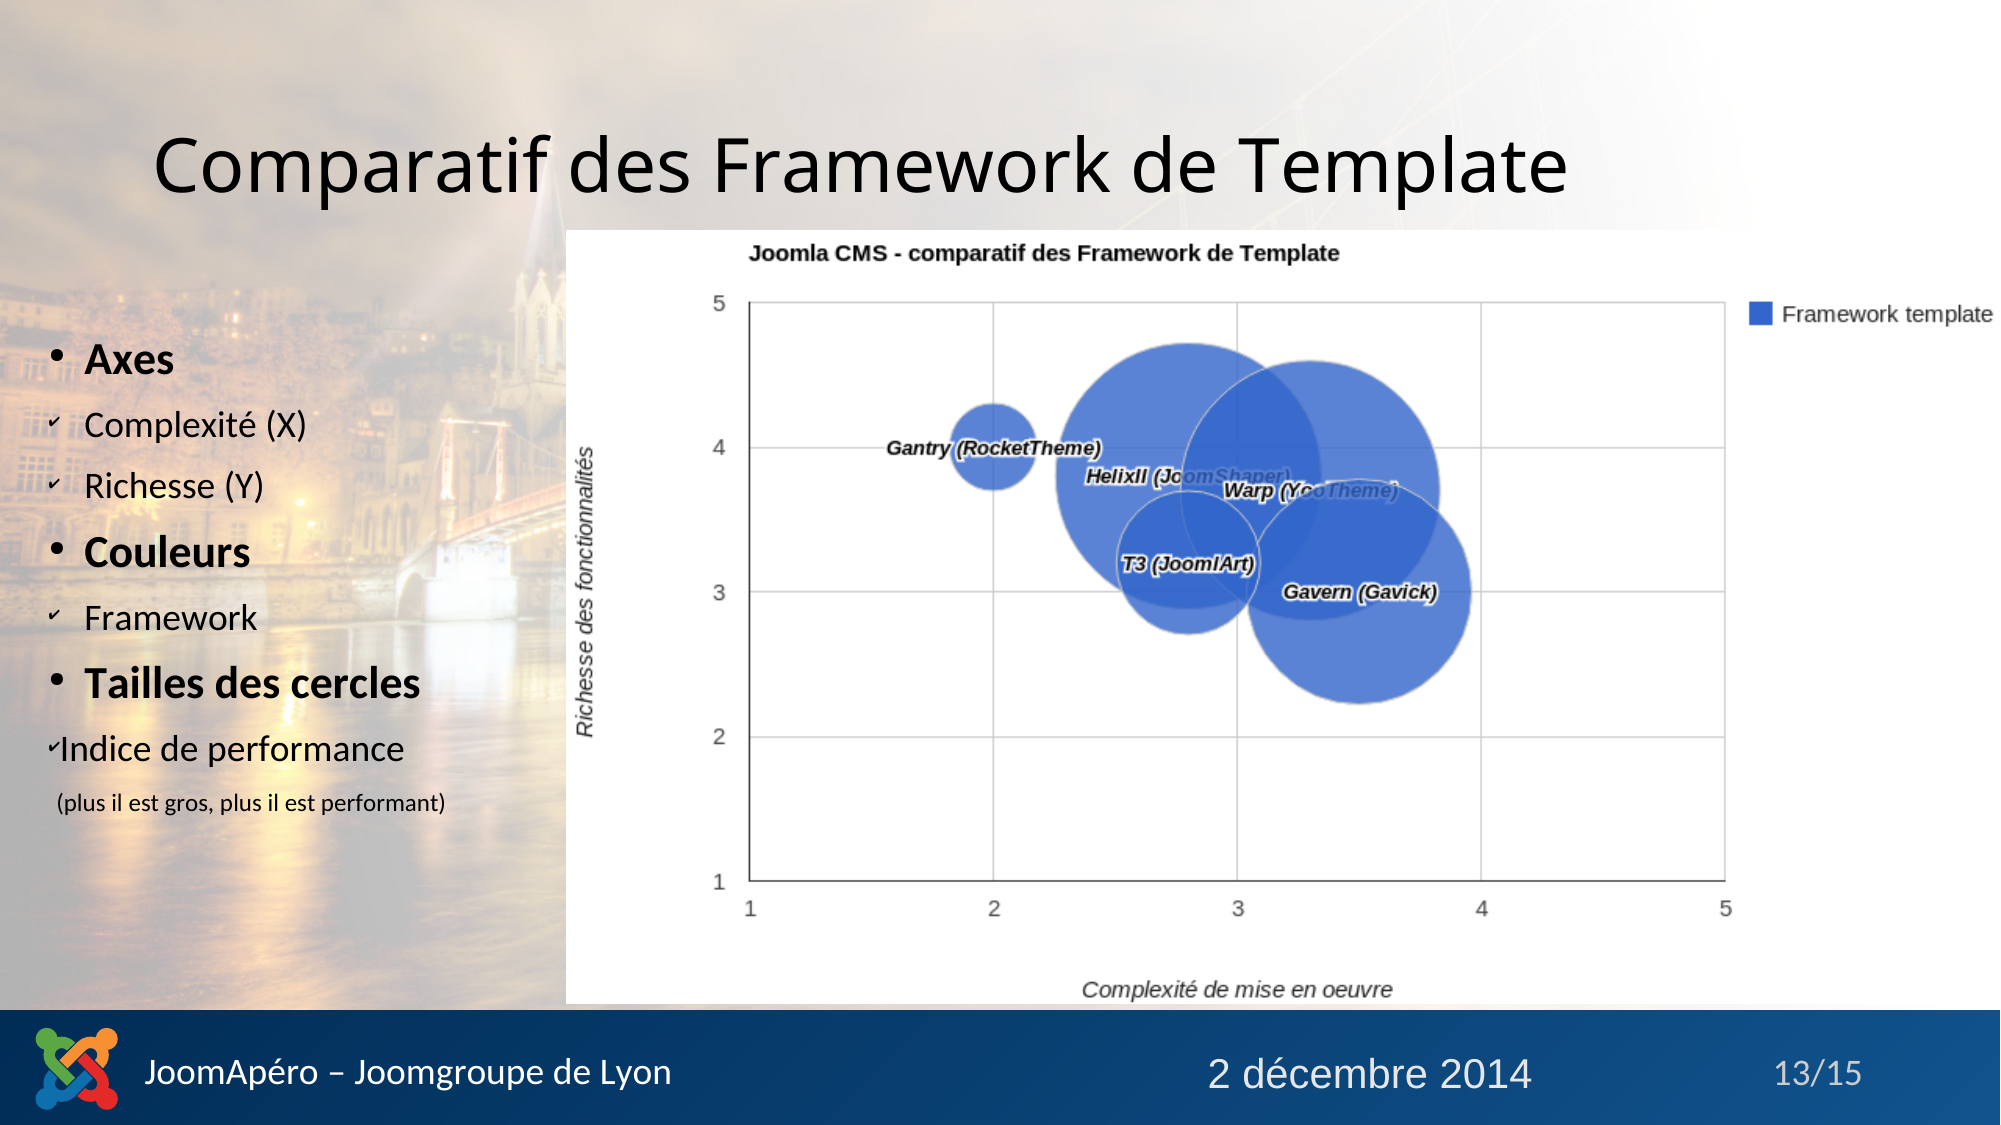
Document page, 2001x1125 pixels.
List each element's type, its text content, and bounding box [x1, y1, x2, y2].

picture [0, 0, 2001, 1125]
title Comparatif des Framework de Template [137, 59, 1863, 278]
subtitle Axes Complexité (X) Richesse (Y) Couleurs Framework Tailles des cercles Indice de performance (plus il est gros, plus il est performant) [48, 334, 579, 1016]
